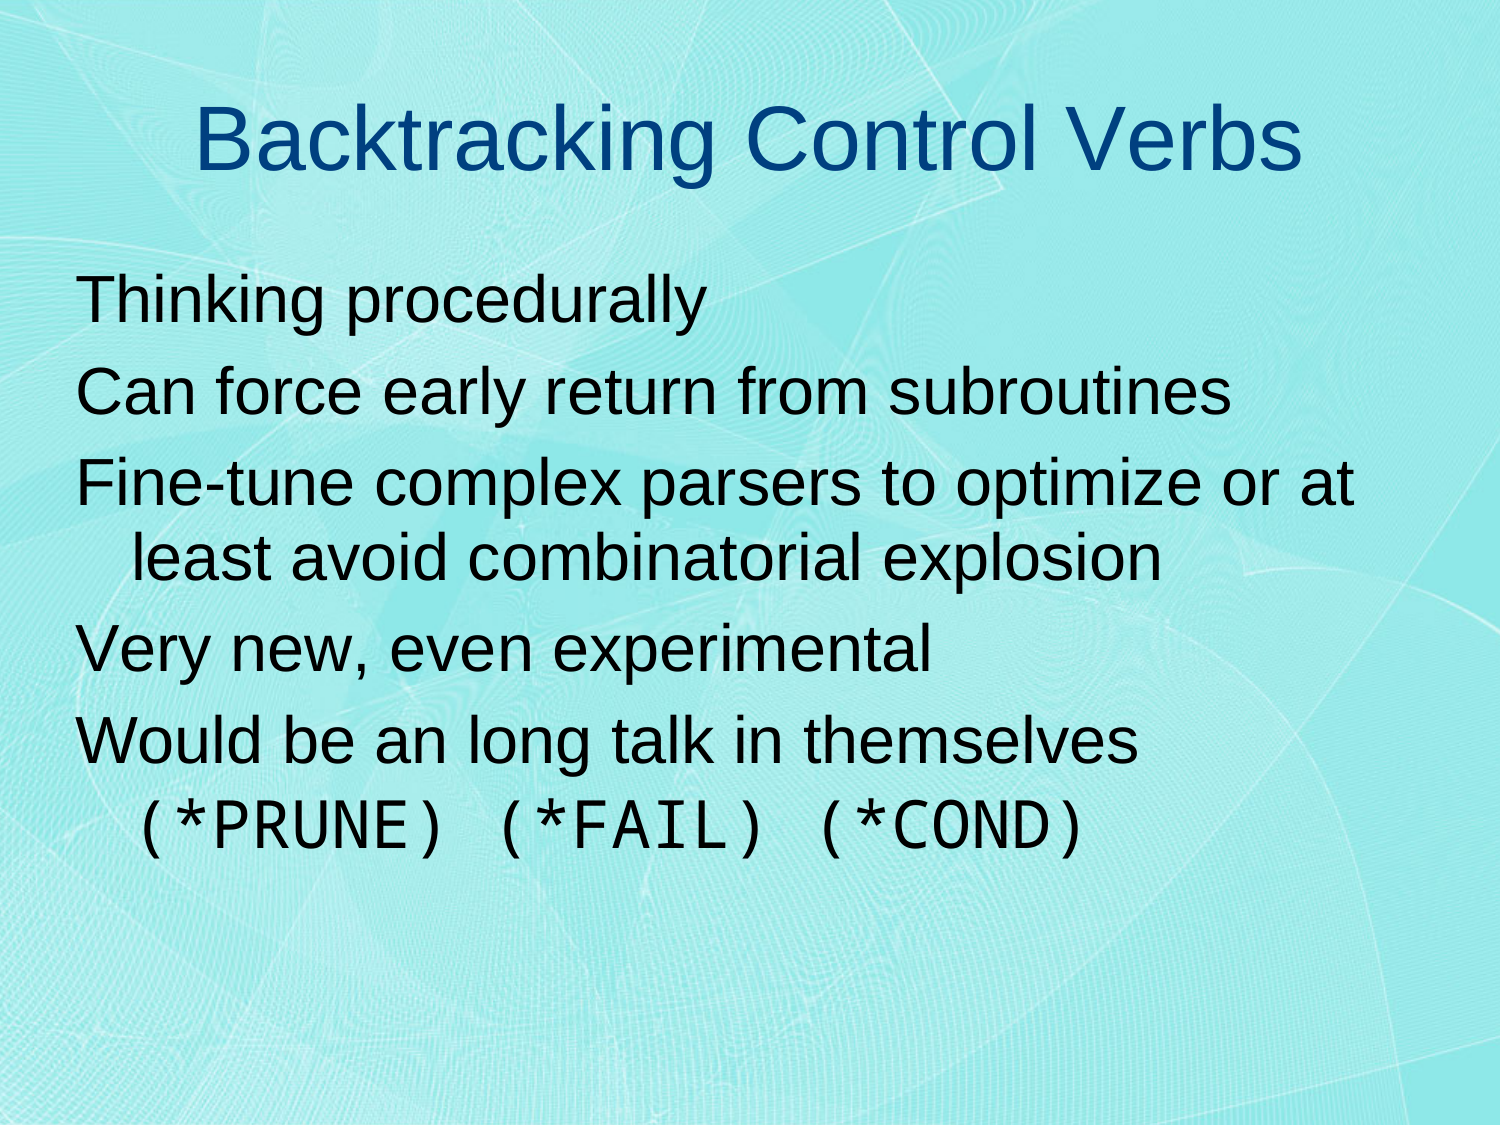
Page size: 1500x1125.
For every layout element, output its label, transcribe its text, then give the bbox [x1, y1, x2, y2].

list Thinking procedurally Can force early return from subroutines Fine-tune complex parsers to optimize or at least avoid combinatorial explosion Very new, even experimental Would be an long talk in themselves (*PRUNE) (*FAIL) (*COND) [75, 262, 1426, 863]
picture [0, 0, 1500, 1125]
title Backtracking Control Verbs [75, 52, 1426, 226]
